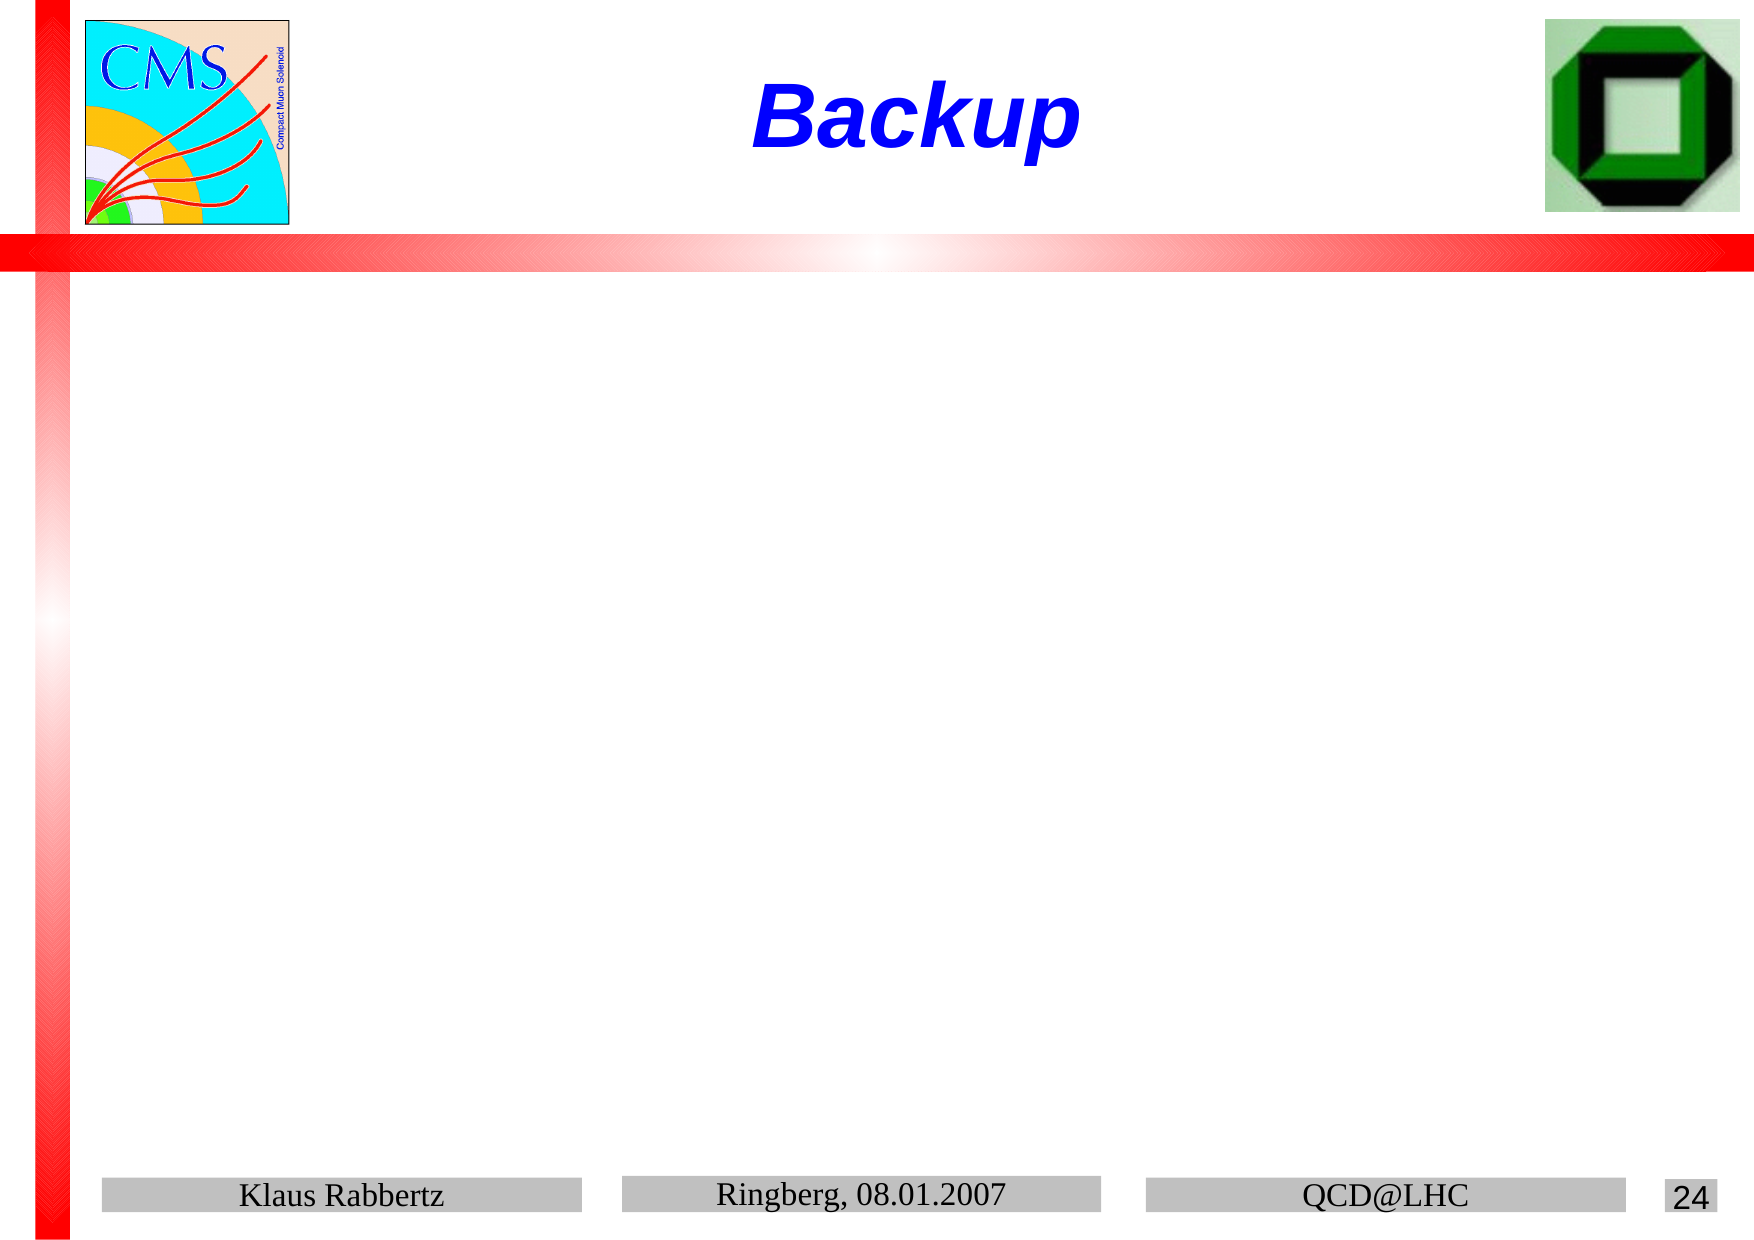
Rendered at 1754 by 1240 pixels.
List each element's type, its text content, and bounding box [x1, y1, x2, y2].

title Backup [317, 11, 1517, 219]
picture [1545, 19, 1740, 212]
picture [84, 19, 290, 225]
